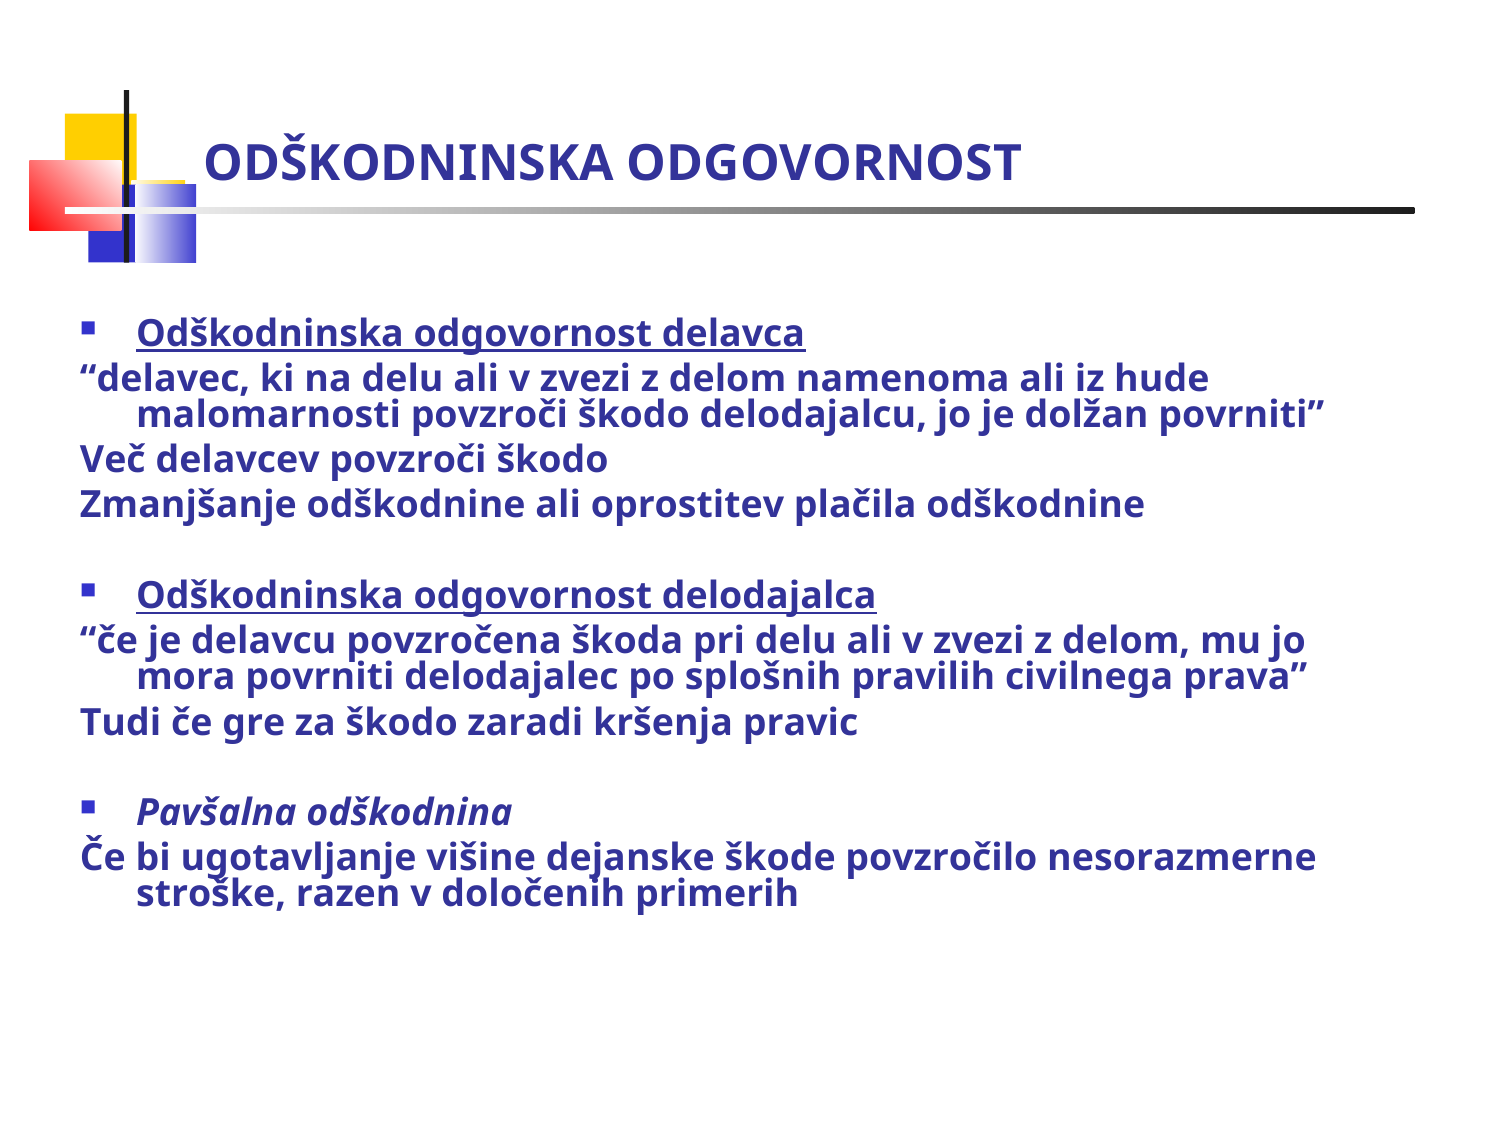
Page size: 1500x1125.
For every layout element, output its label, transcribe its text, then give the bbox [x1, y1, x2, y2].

list Odškodninska odgovornost delavca “delavec, ki na delu ali v zvezi z delom namenoma ali iz hude malomarnosti povzroči škodo delodajalcu, jo je dolžan povrniti” Več delavcev povzroči škodo Zmanjšanje odškodnine ali oprostitev plačila odškodnine Odškodninska odgovornost delodajalca “če je delavcu povzročena škoda pri delu ali v zvezi z delom, mu jo mora povrniti delodajalec po splošnih pravilih civilnega prava” Tudi če gre za škodo zaradi kršenja pravic Pavšalna odškodnina Če bi ugotavljanje višine dejanske škode povzročilo nesorazmerne stroške, razen v določenih primerih [64, 255, 1415, 1005]
title ODŠKODNINSKA ODGOVORNOST [188, 35, 1468, 199]
